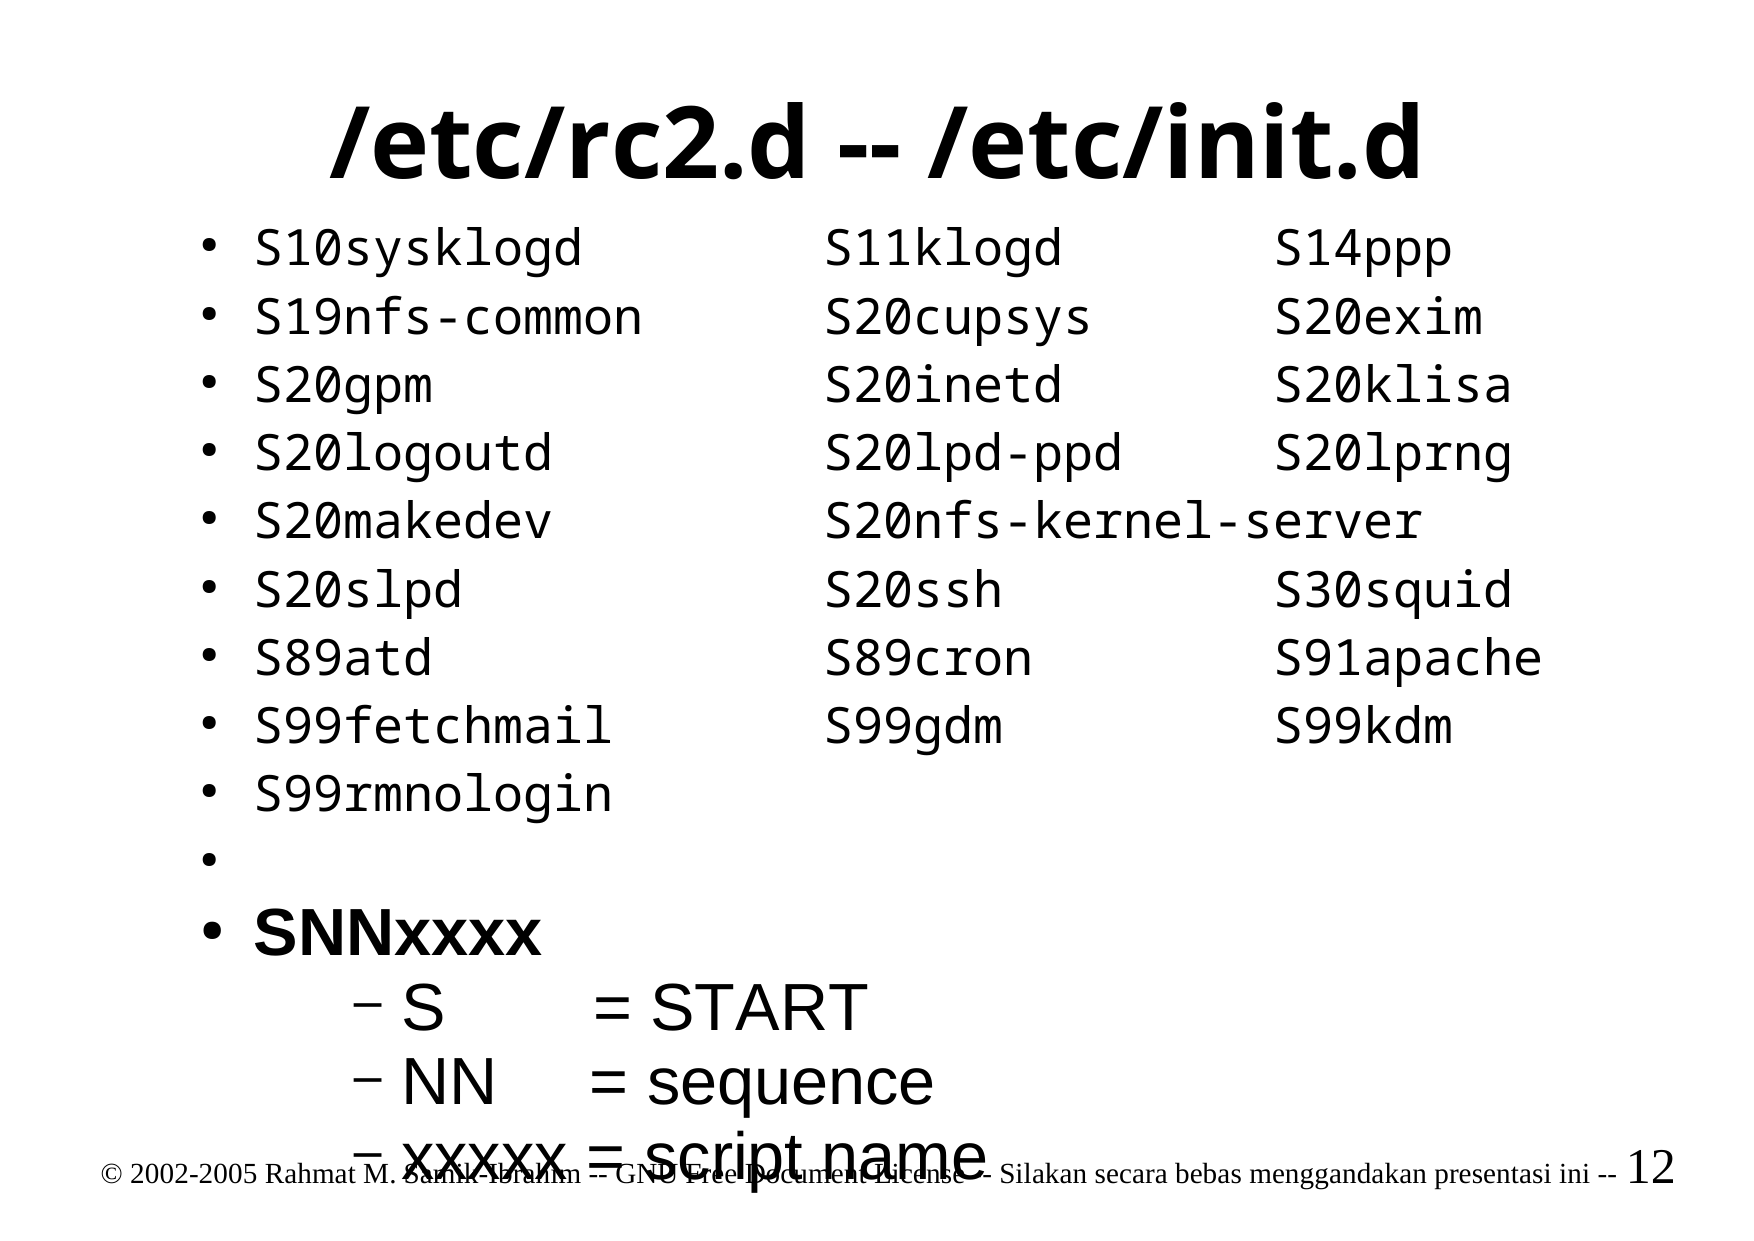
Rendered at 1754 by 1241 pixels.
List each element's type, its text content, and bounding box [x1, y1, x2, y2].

list S10sysklogd S11klogd S14ppp S19nfs-common S20cupsys S20exim S20gpm S20inetd S20klisa S20logoutd S20lpd-ppd S20lprng S20makedev S20nfs-kernel-server S20slpd S20ssh S30squid S89atd S89cron S91apache S99fetchmail S99gdm S99kdm S99rmnologin SNNxxxx S = START NN = sequence xxxxx = script name [164, 212, 1582, 1093]
title /etc/rc2.d -- /etc/init.d [169, 43, 1587, 236]
